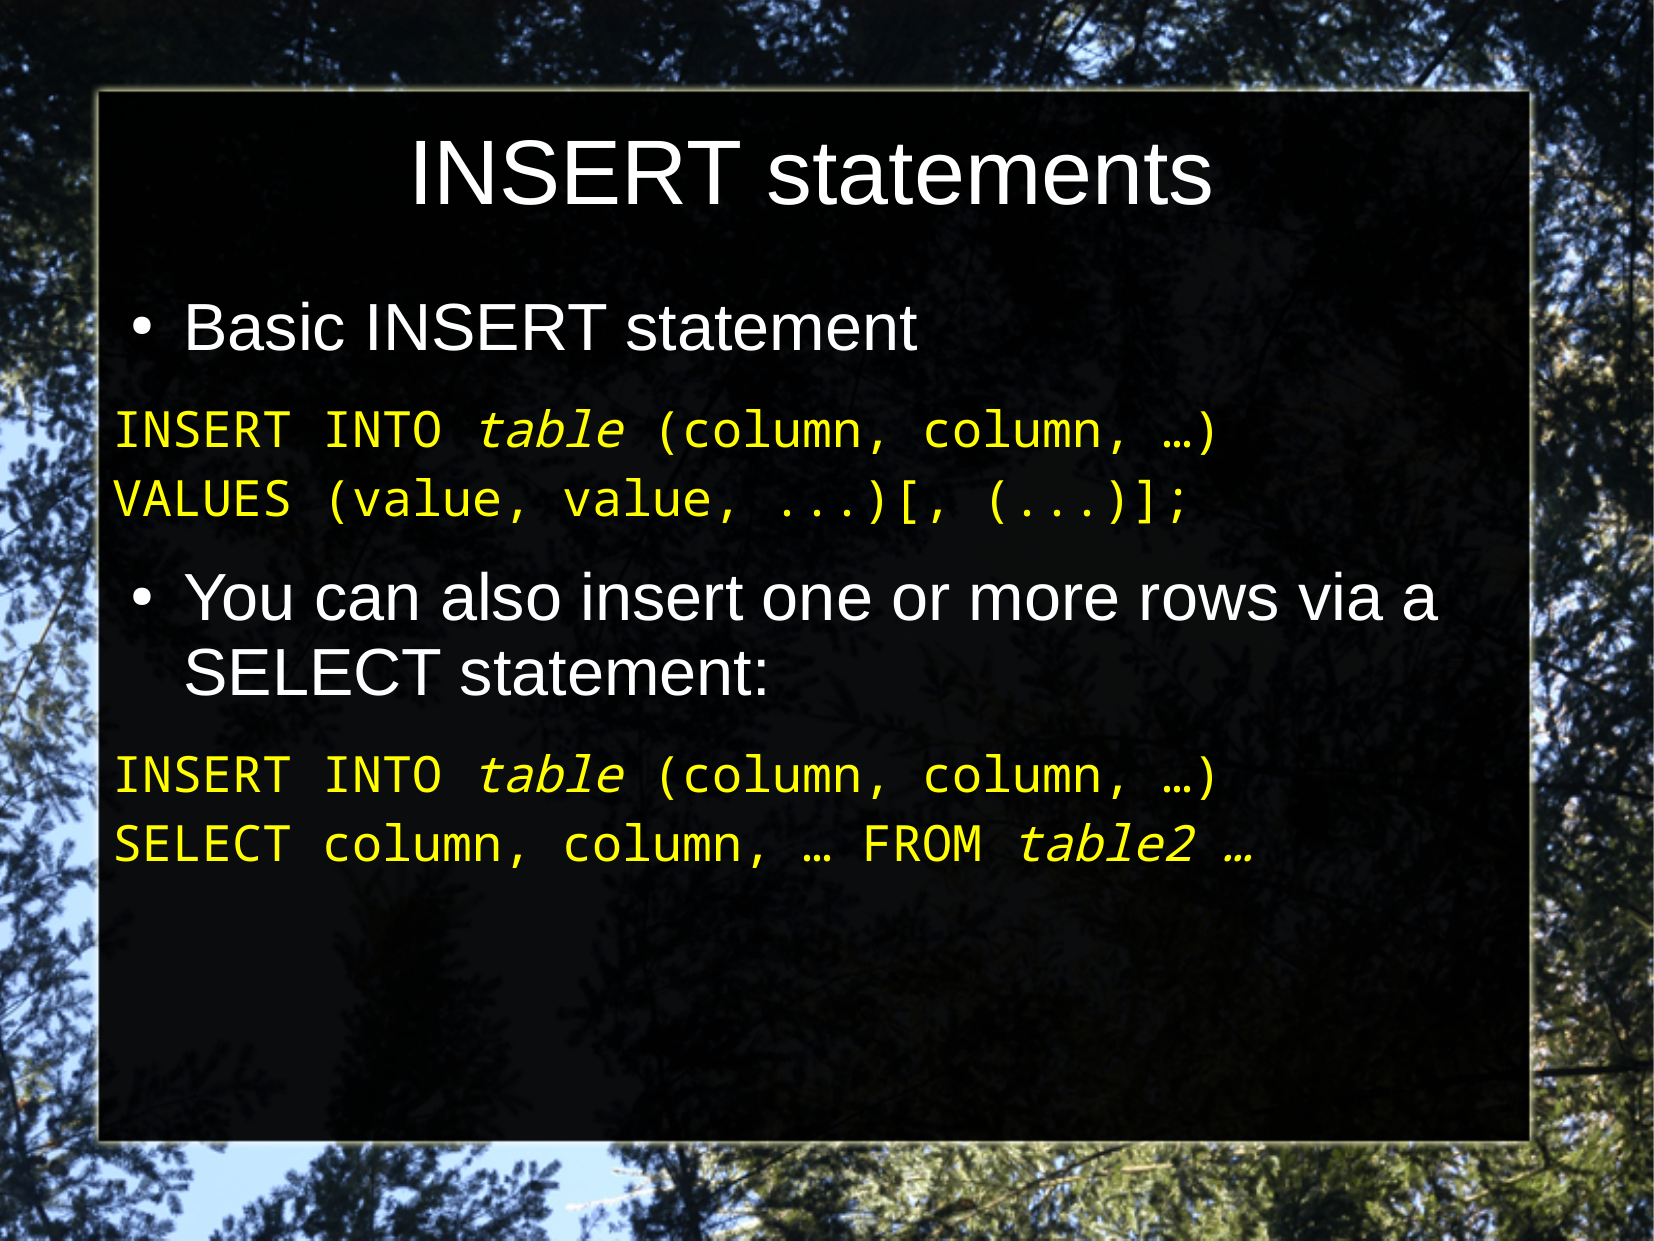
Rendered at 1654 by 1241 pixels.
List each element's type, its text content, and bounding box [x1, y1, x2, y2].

list Basic INSERT statement INSERT INTO table (column, column, …) VALUES (value, value, ...)[, (...)]; You can also insert one or more rows via a SELECT statement: INSERT INTO table (column, column, …) SELECT column, column, … FROM table2 … [112, 290, 1536, 1094]
title INSERT statements [88, 88, 1536, 257]
picture [0, 0, 1654, 1241]
